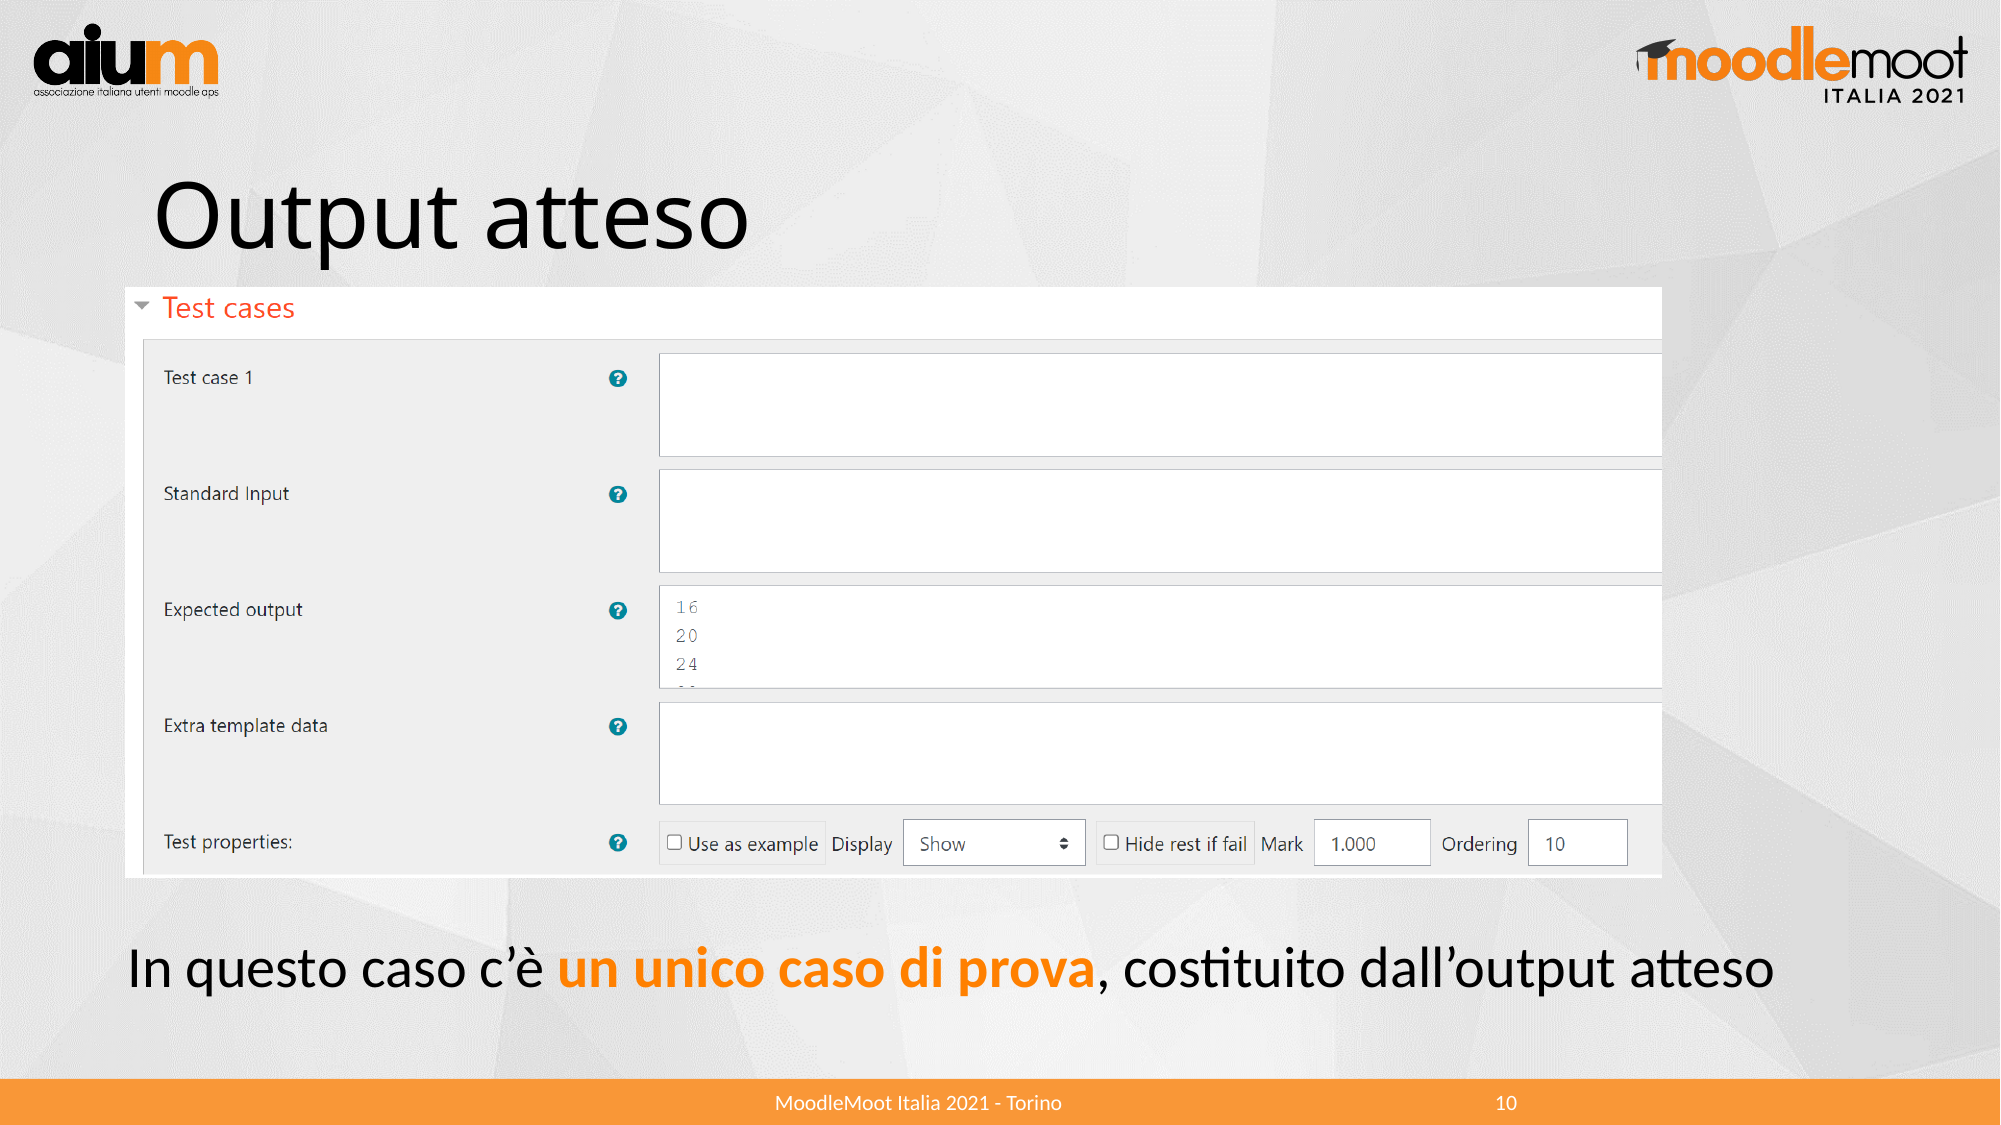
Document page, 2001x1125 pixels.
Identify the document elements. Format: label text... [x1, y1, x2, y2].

title Output atteso [137, 110, 1863, 328]
picture [0, 0, 2001, 1125]
list In questo caso c’è un unico caso di prova, costituito dall’output atteso [75, 930, 1800, 1039]
